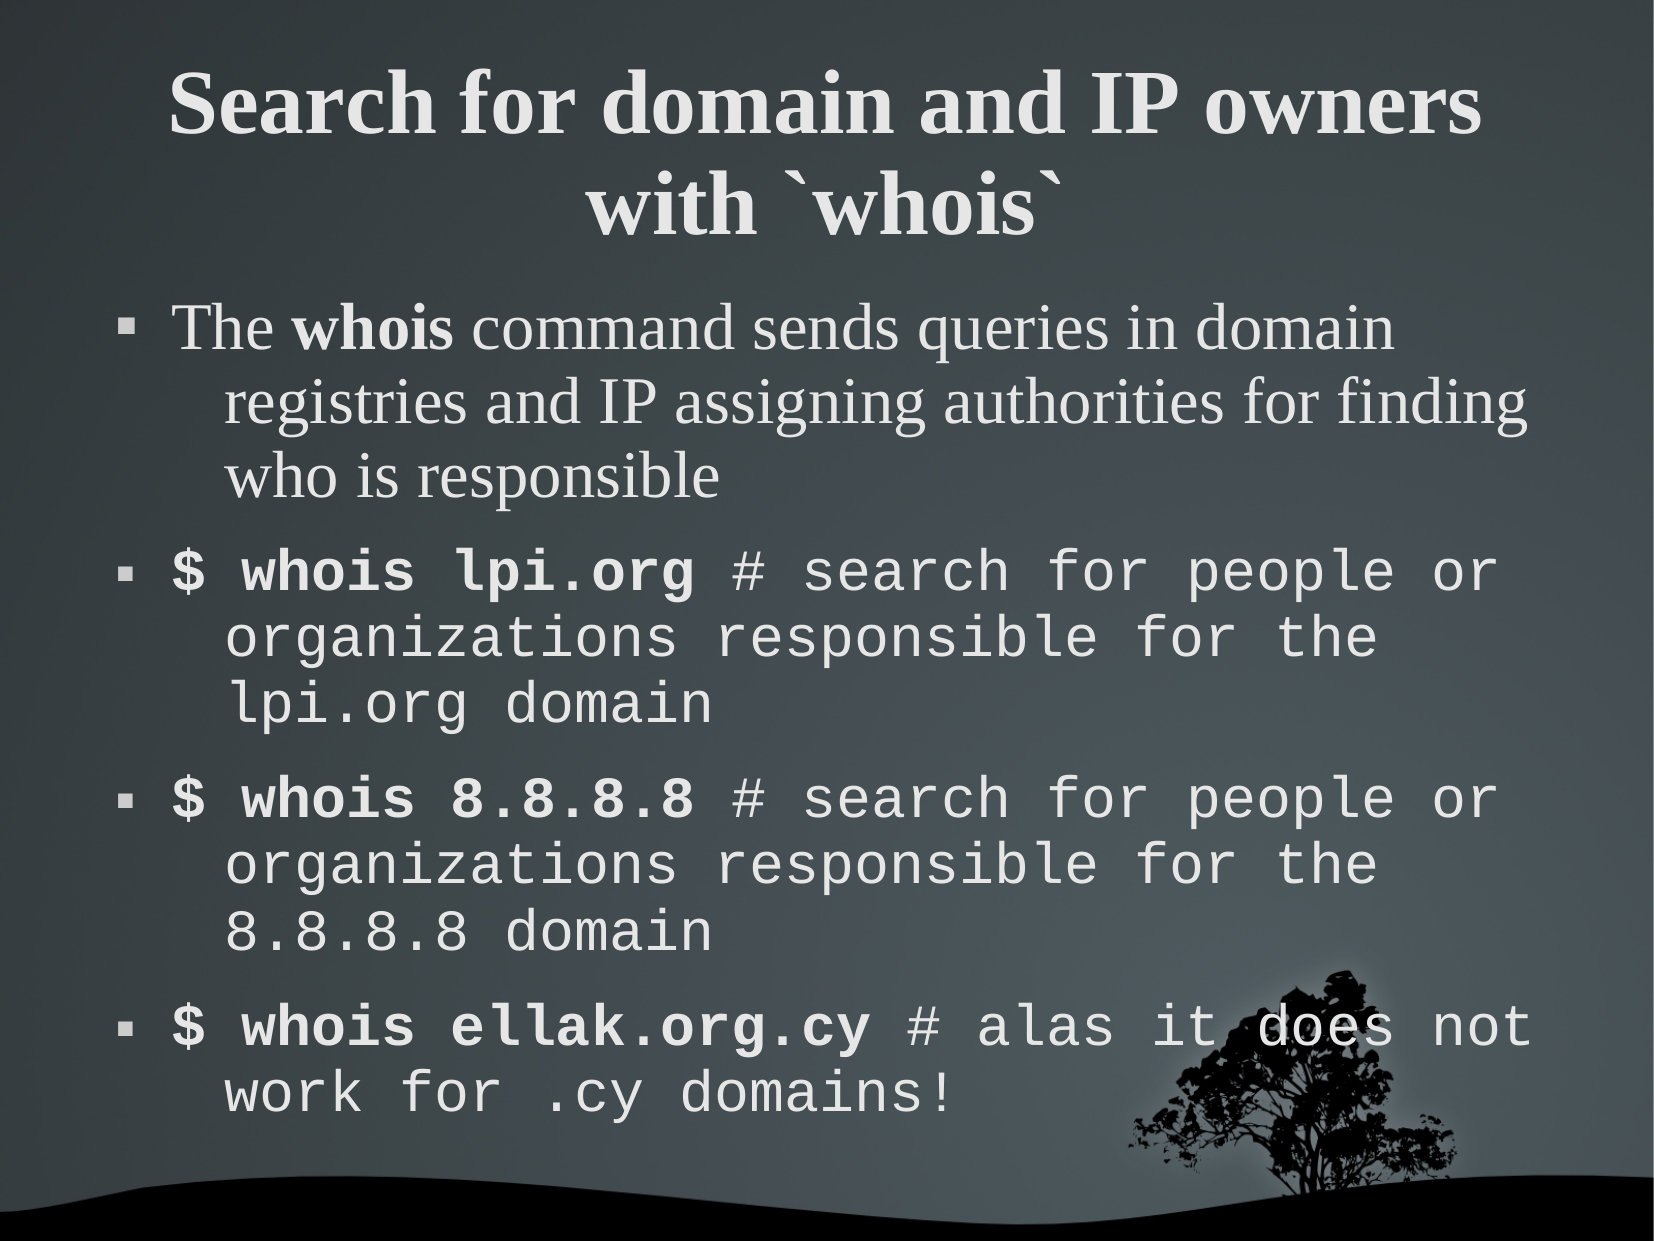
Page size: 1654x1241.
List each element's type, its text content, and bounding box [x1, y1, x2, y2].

title Search for domain and IP owners with `whois` [82, 33, 1571, 273]
picture [0, 0, 1654, 1241]
list The whois command sends queries in domain registries and IP assigning authorities for finding who is responsible $ whois lpi.org # search for people or organizations responsible for the lpi.org domain $ whois 8.8.8.8 # search for people or organizations responsible for the 8.8.8.8 domain $ whois ellak.org.cy # alas it does not work for .cy domains! [82, 290, 1571, 1130]
